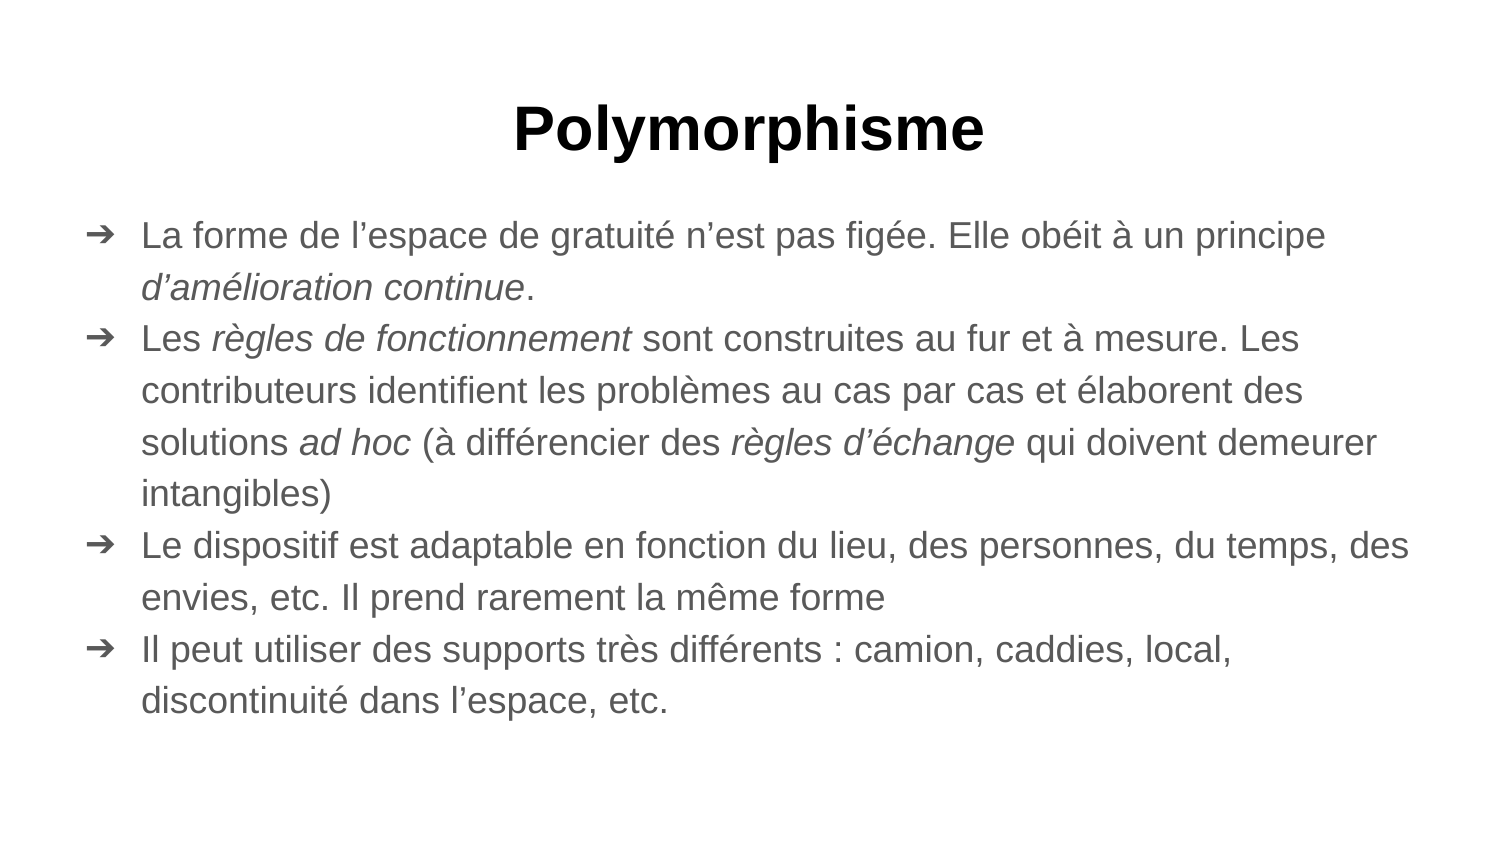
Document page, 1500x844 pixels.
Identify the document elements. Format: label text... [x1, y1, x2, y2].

list La forme de l’espace de gratuité n’est pas figée. Elle obéit à un principe d’amélioration continue. Les règles de fonctionnement sont construites au fur et à mesure. Les contributeurs identifient les problèmes au cas par cas et élaborent des solutions ad hoc (à différencier des règles d’échange qui doivent demeurer intangibles) Le dispositif est adaptable en fonction du lieu, des personnes, du temps, des envies, etc. Il prend rarement la même forme Il peut utiliser des supports très différents : camion, caddies, local, discontinuité dans l’espace, etc. [51, 189, 1449, 750]
title Polymorphisme [51, 72, 1449, 167]
